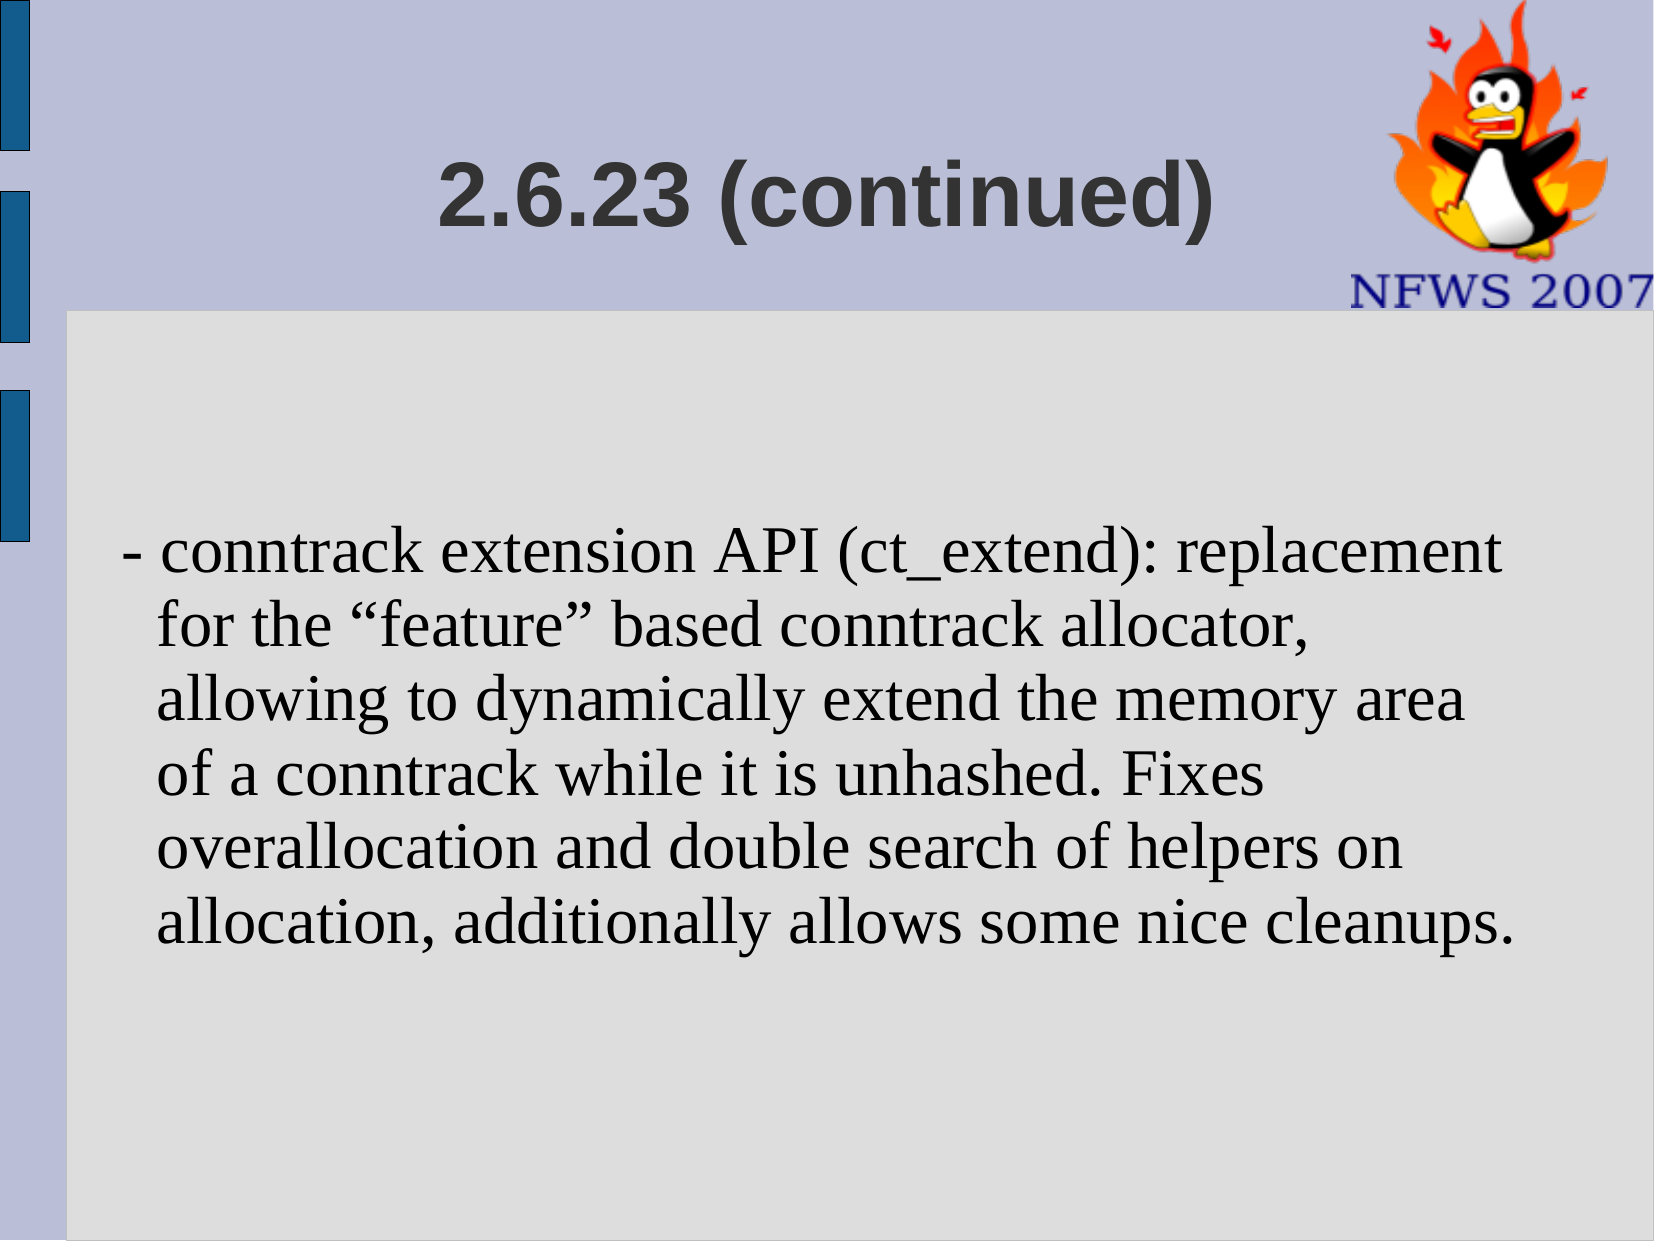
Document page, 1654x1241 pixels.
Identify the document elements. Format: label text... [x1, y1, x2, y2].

title 2.6.23 (continued) [121, 98, 1351, 291]
picture [1351, 0, 1654, 308]
subtitle - conntrack extension API (ct_extend): replacement for the “feature” based conntrack allocator, allowing to dynamically extend the memory area of a conntrack while it is unhashed. Fixes overallocation and double search of helpers on allocation, additionally allows some nice cleanups. [121, 352, 1534, 1119]
